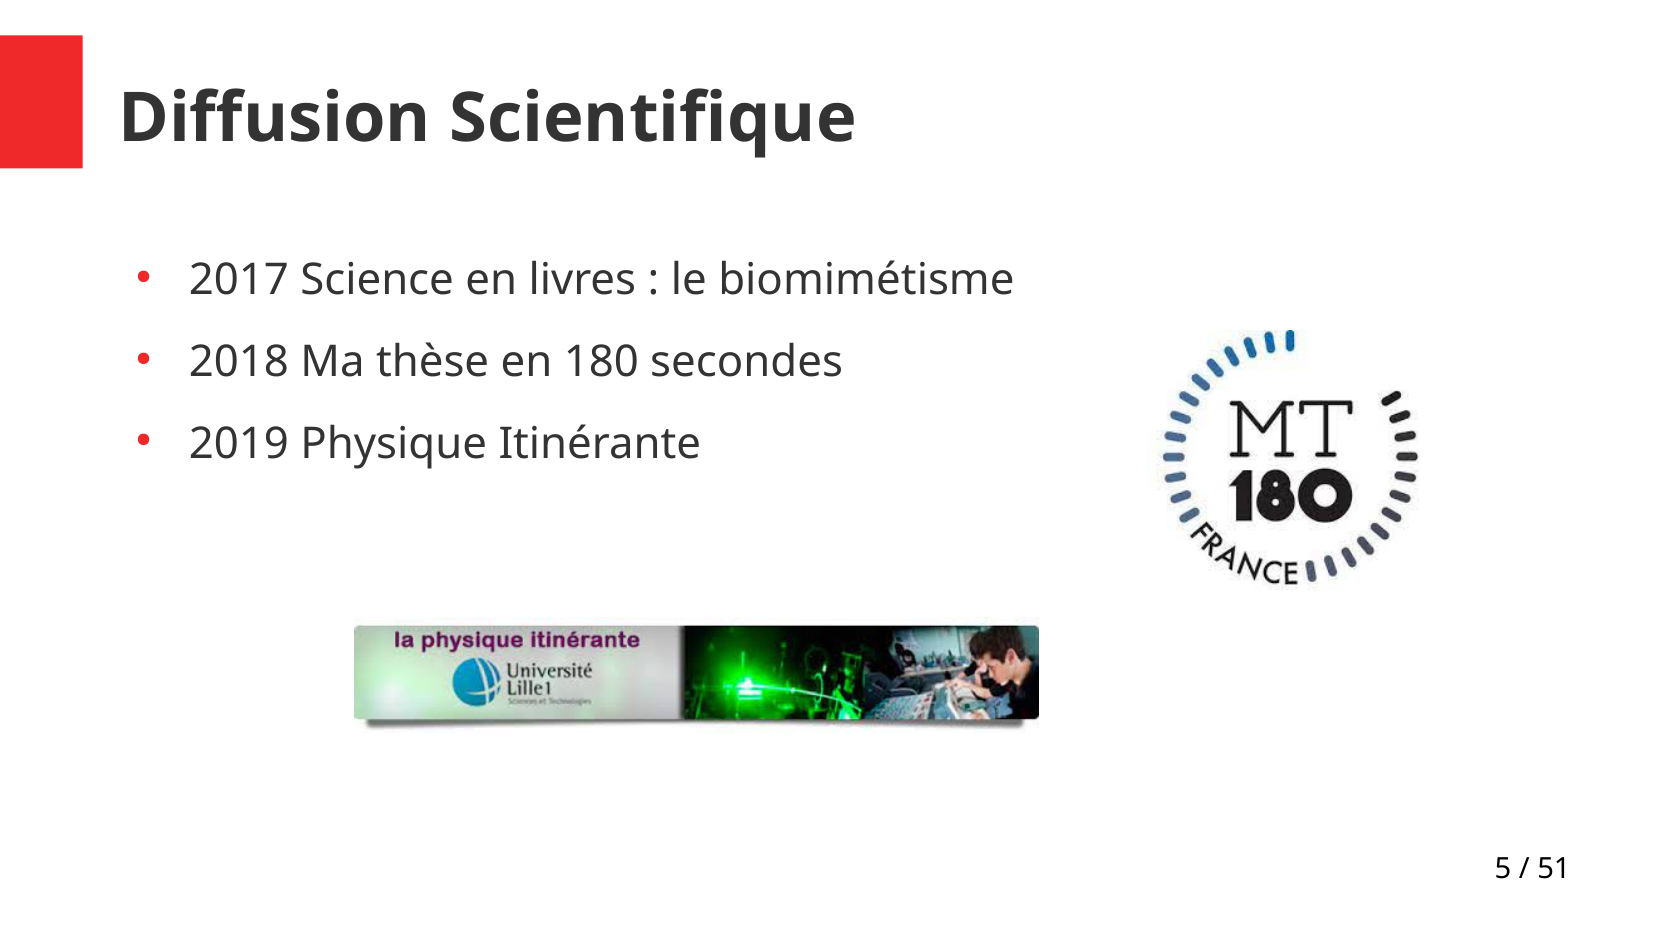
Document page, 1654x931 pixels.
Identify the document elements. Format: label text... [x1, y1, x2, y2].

picture [354, 617, 1039, 733]
picture [1147, 330, 1430, 612]
list 2017 Science en livres : le biomimétisme 2018 Ma thèse en 180 secondes 2019 Physique Itinérante [118, 248, 1536, 806]
title Diffusion Scientifique [118, 37, 1571, 193]
